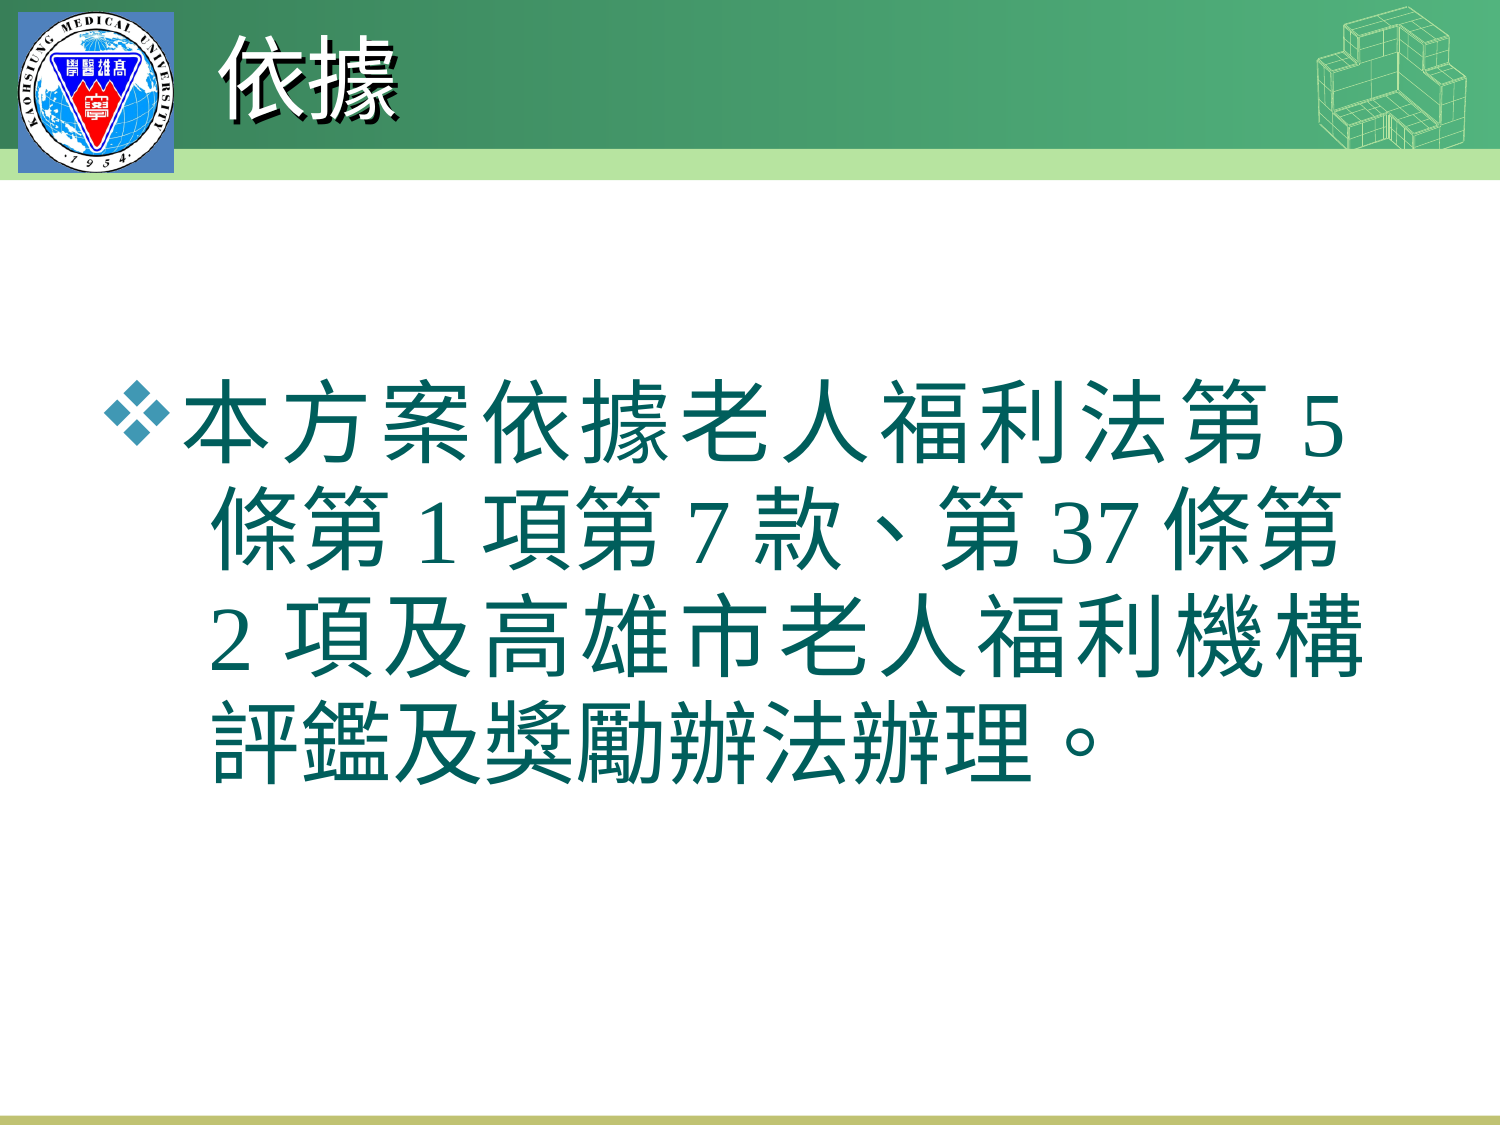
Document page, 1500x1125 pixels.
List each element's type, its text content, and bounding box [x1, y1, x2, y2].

picture [17, 11, 174, 173]
title 依據 [200, 24, 1313, 138]
list 本方案依據老人福利法第5條第1項第7款、第37條第2項及高雄市老人福利機構評鑑及獎勵辦法辦理。 [82, 363, 1382, 860]
